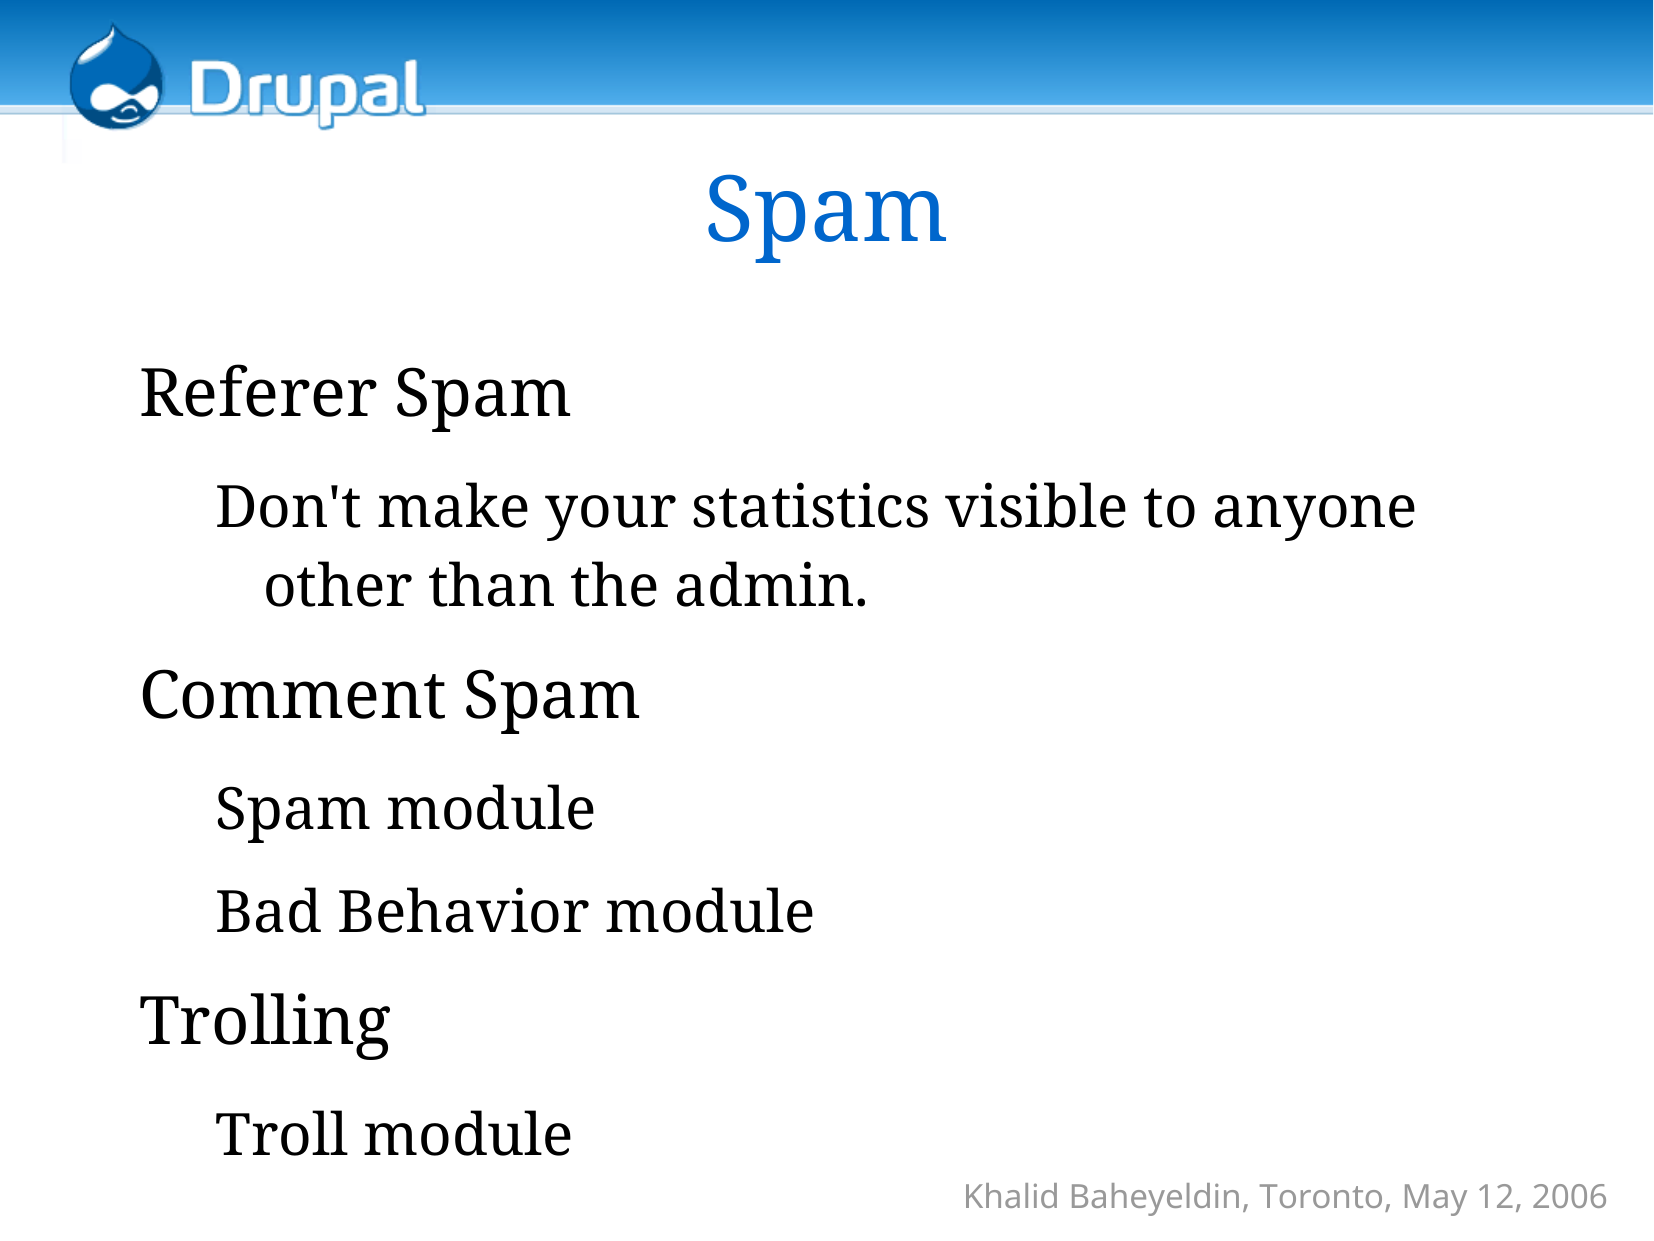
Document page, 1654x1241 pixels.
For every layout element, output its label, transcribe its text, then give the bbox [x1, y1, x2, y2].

picture [0, 0, 1654, 1241]
title Spam [121, 102, 1533, 311]
list Referer Spam Don't make your statistics visible to anyone other than the admin. Comment Spam Spam module Bad Behavior module Trolling Troll module [121, 344, 1533, 1127]
